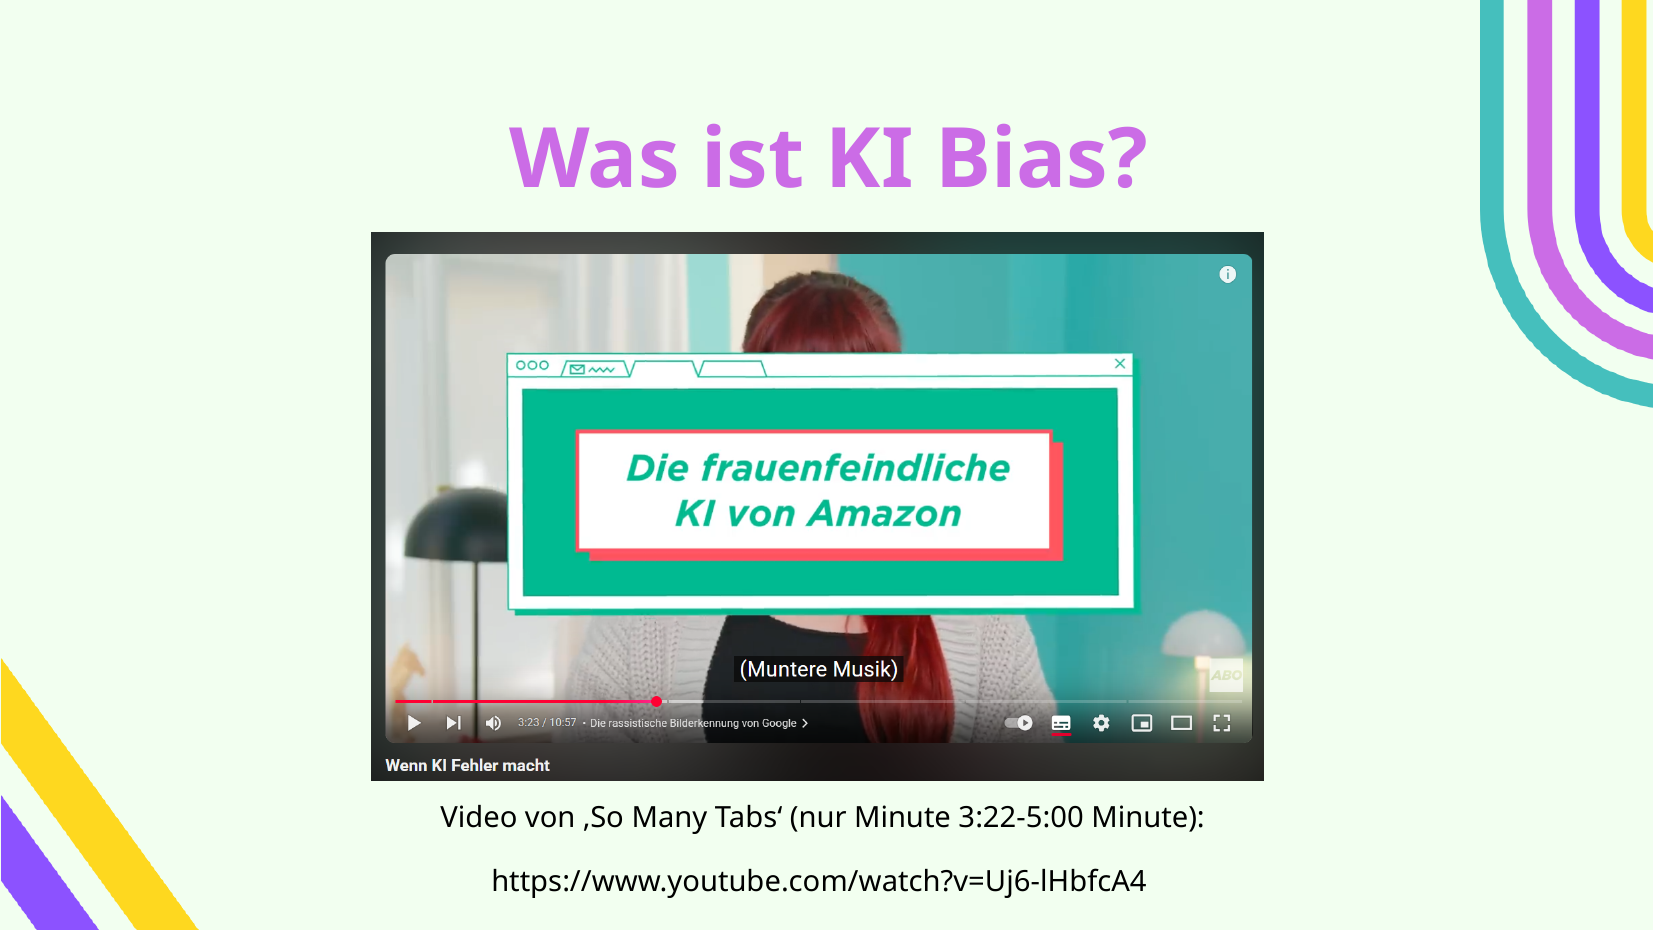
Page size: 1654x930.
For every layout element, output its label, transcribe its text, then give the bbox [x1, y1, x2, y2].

text_box Video von ‚So Many Tabs‘ (nur Minute 3:22-5:00 Minute): https://www.youtube.com/watch?v=Uj6-lHbfcA4 [397, 788, 1249, 908]
picture [1480, 0, 1653, 409]
text_box Was ist KI Bias? [220, 90, 1438, 257]
picture [1, 232, 1264, 930]
